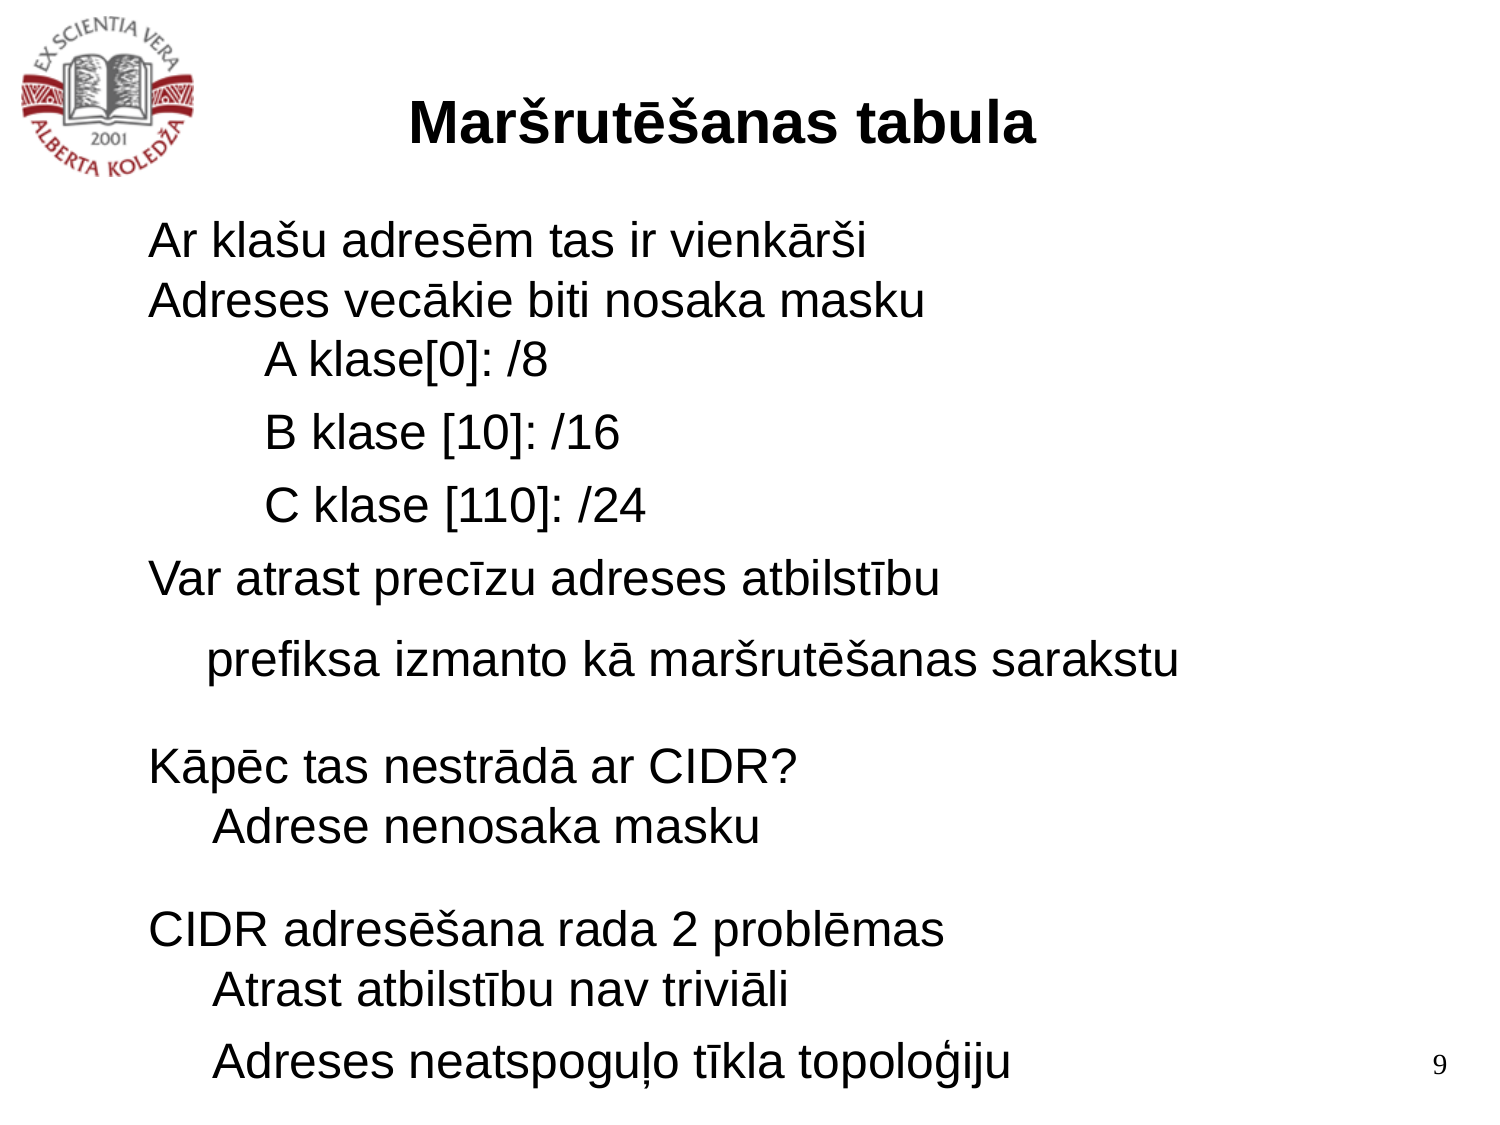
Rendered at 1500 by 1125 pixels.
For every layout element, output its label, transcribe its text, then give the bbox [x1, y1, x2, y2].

text_box <skaitlis> [1312, 1037, 1463, 1101]
list Ar klašu adresēm tas ir vienkārši Adreses vecākie biti nosaka masku A klase[0]: /8 B klase [10]: /16 C klase [110]: /24 Var atrast precīzu adreses atbilstību prefiksa izmanto kā maršrutēšanas sarakstu Kāpēc tas nestrādā ar CIDR? Adrese nenosaka masku CIDR adresēšana rada 2 problēmas Atrast atbilstību nav triviāli Adreses neatspoguļo tīkla topoloģiju [74, 200, 1463, 1101]
picture [21, 16, 194, 177]
title Maršrutēšanas tabula [50, 62, 1374, 175]
